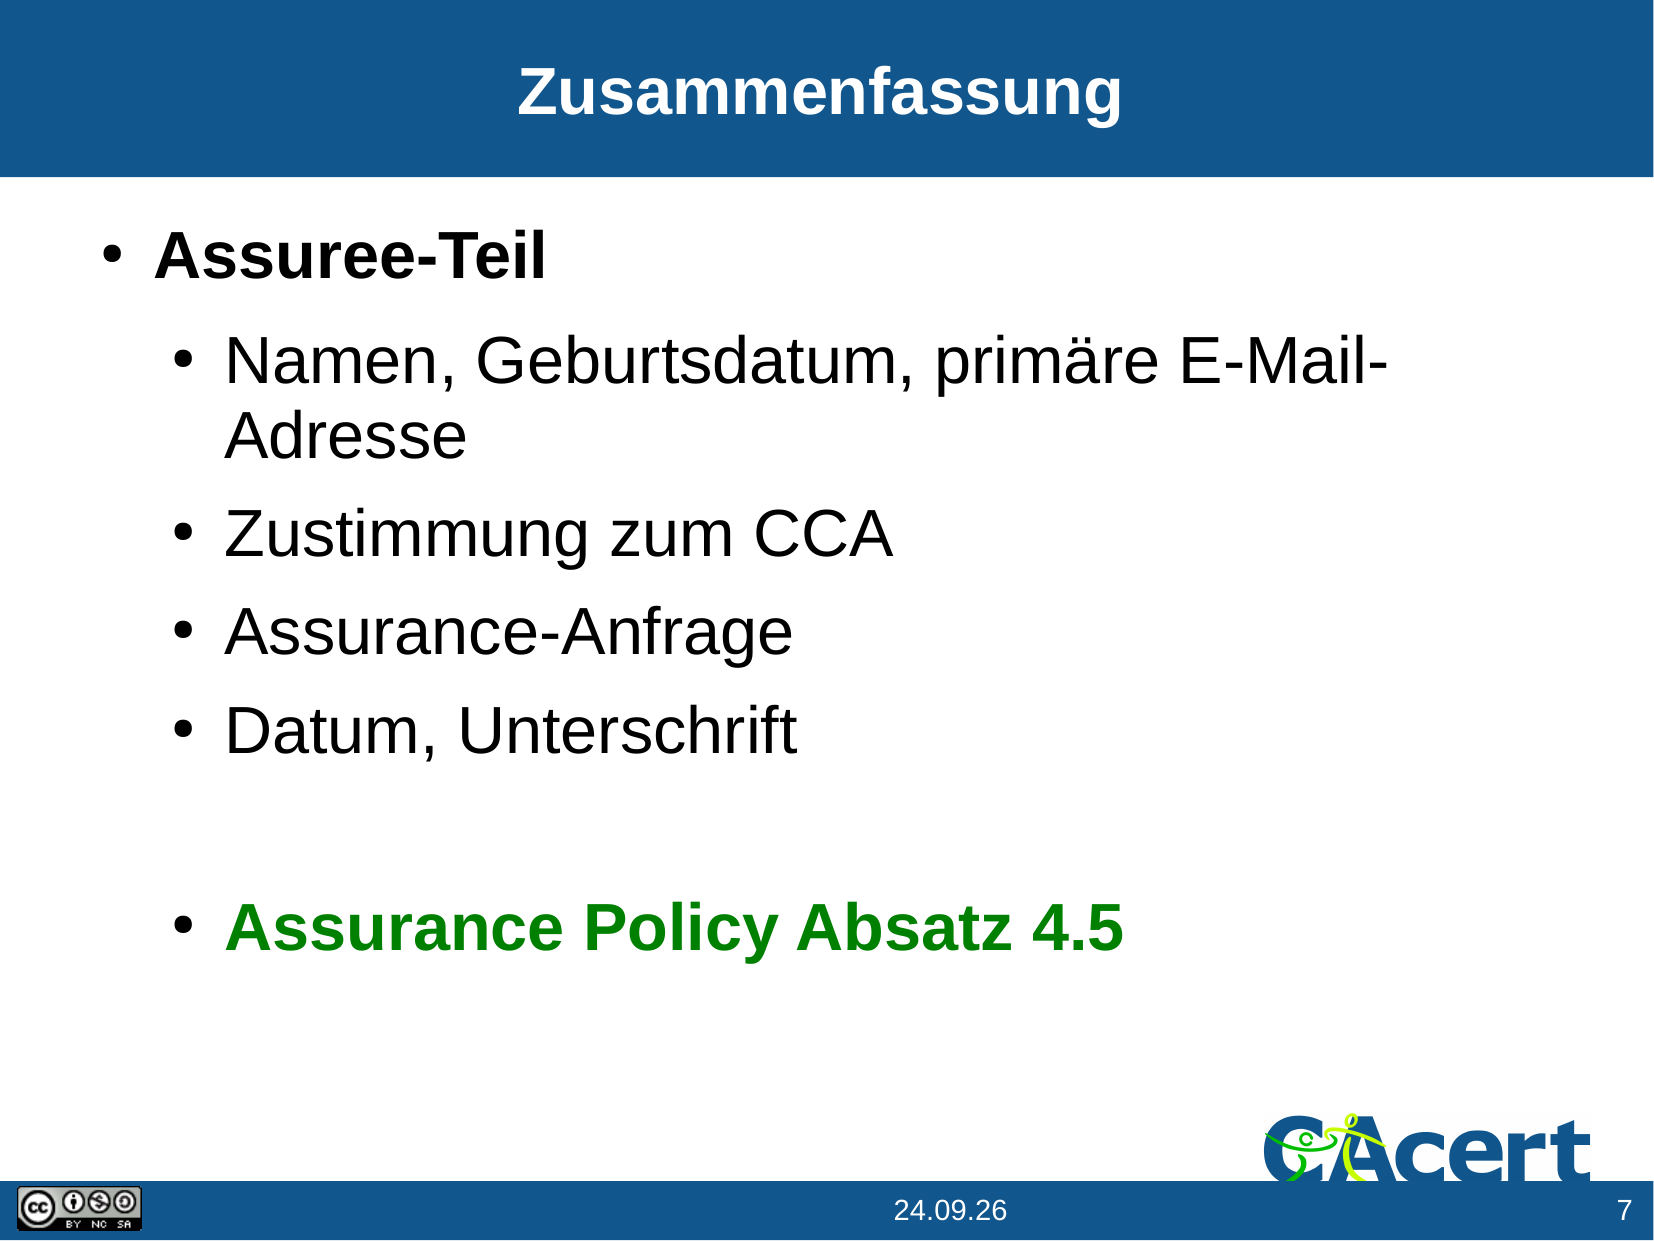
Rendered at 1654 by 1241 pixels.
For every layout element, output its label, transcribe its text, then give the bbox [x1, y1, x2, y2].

title Zusammenfassung [76, 17, 1565, 166]
list Assuree-Teil Namen, Geburtsdatum, primäre E-Mail-Adresse Zustimmung zum CCA Assurance-Anfrage Datum, Unterschrift Assurance Policy Absatz 4.5 [82, 218, 1571, 1091]
picture [1263, 1112, 1591, 1181]
picture [17, 1186, 142, 1231]
